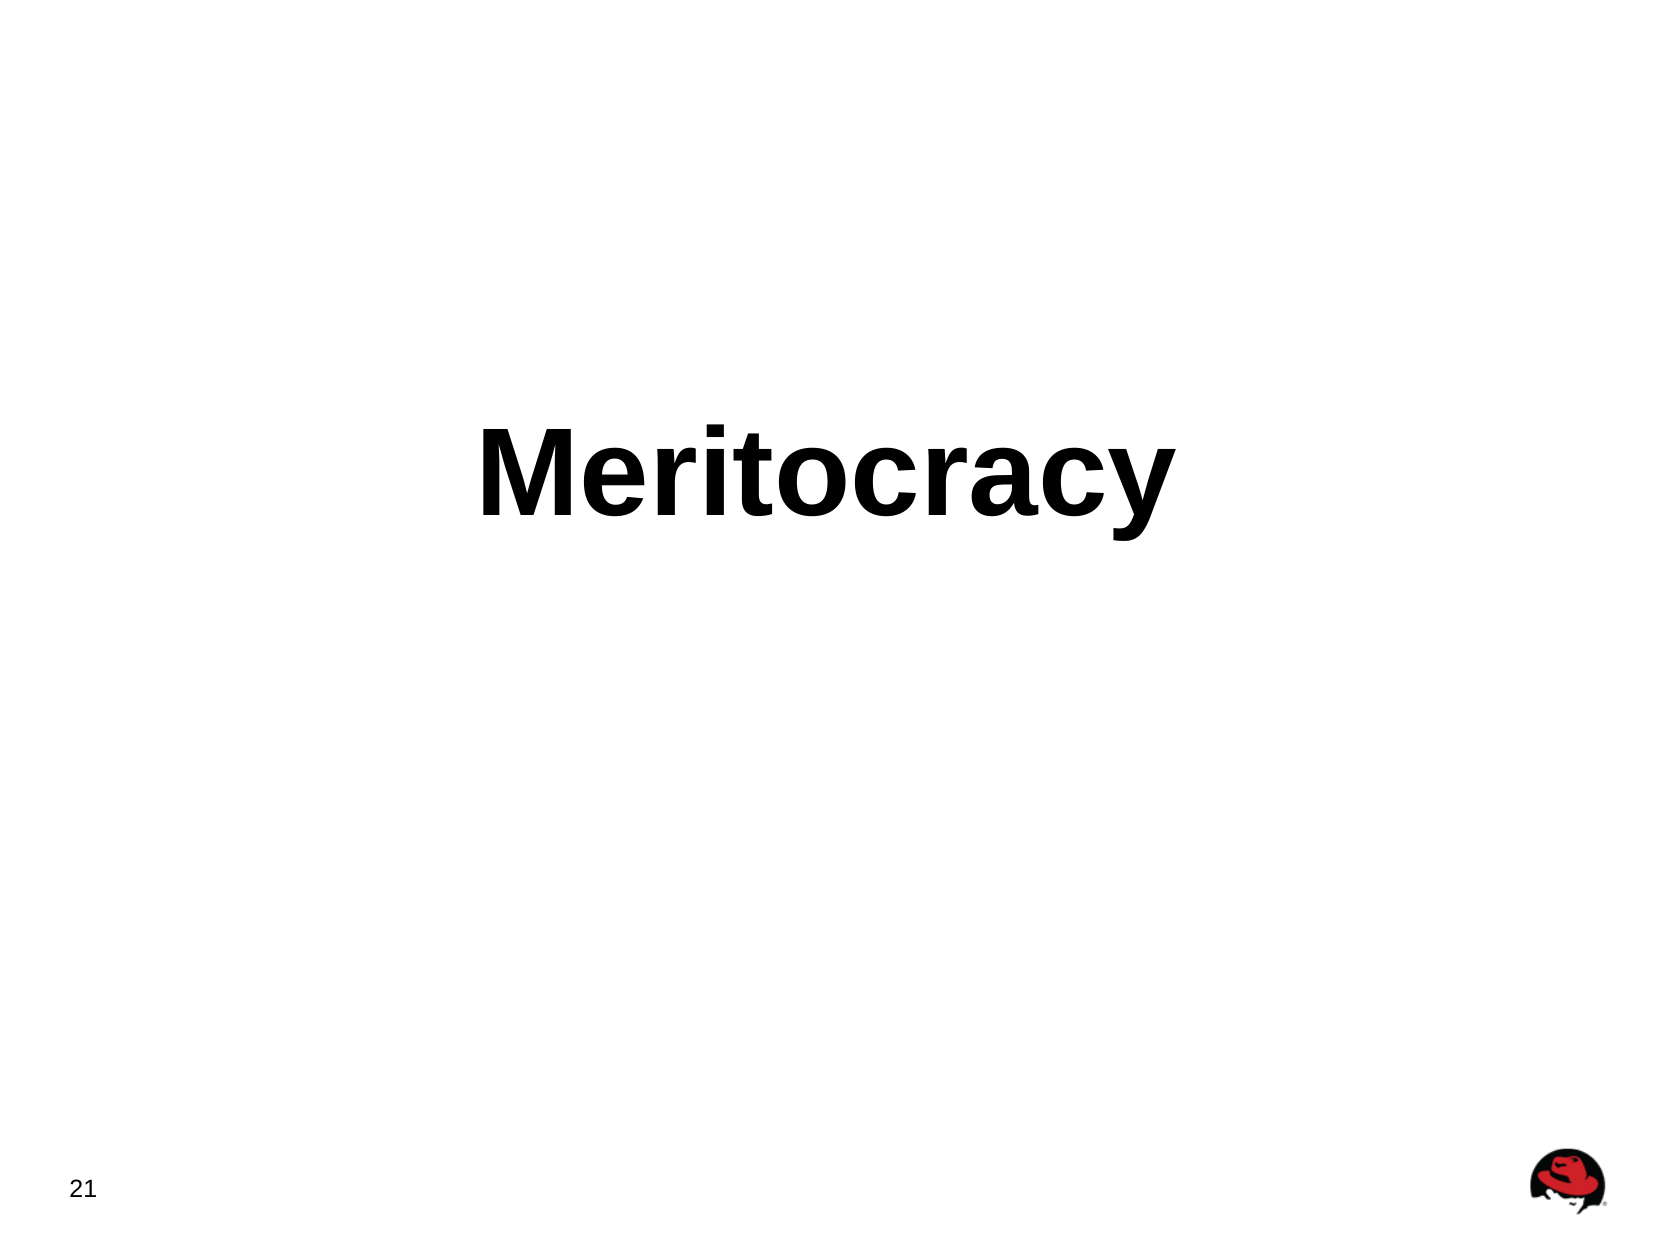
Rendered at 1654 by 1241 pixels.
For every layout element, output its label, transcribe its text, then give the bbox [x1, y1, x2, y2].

picture [1529, 1146, 1613, 1224]
subtitle Meritocracy [82, 37, 1571, 1039]
